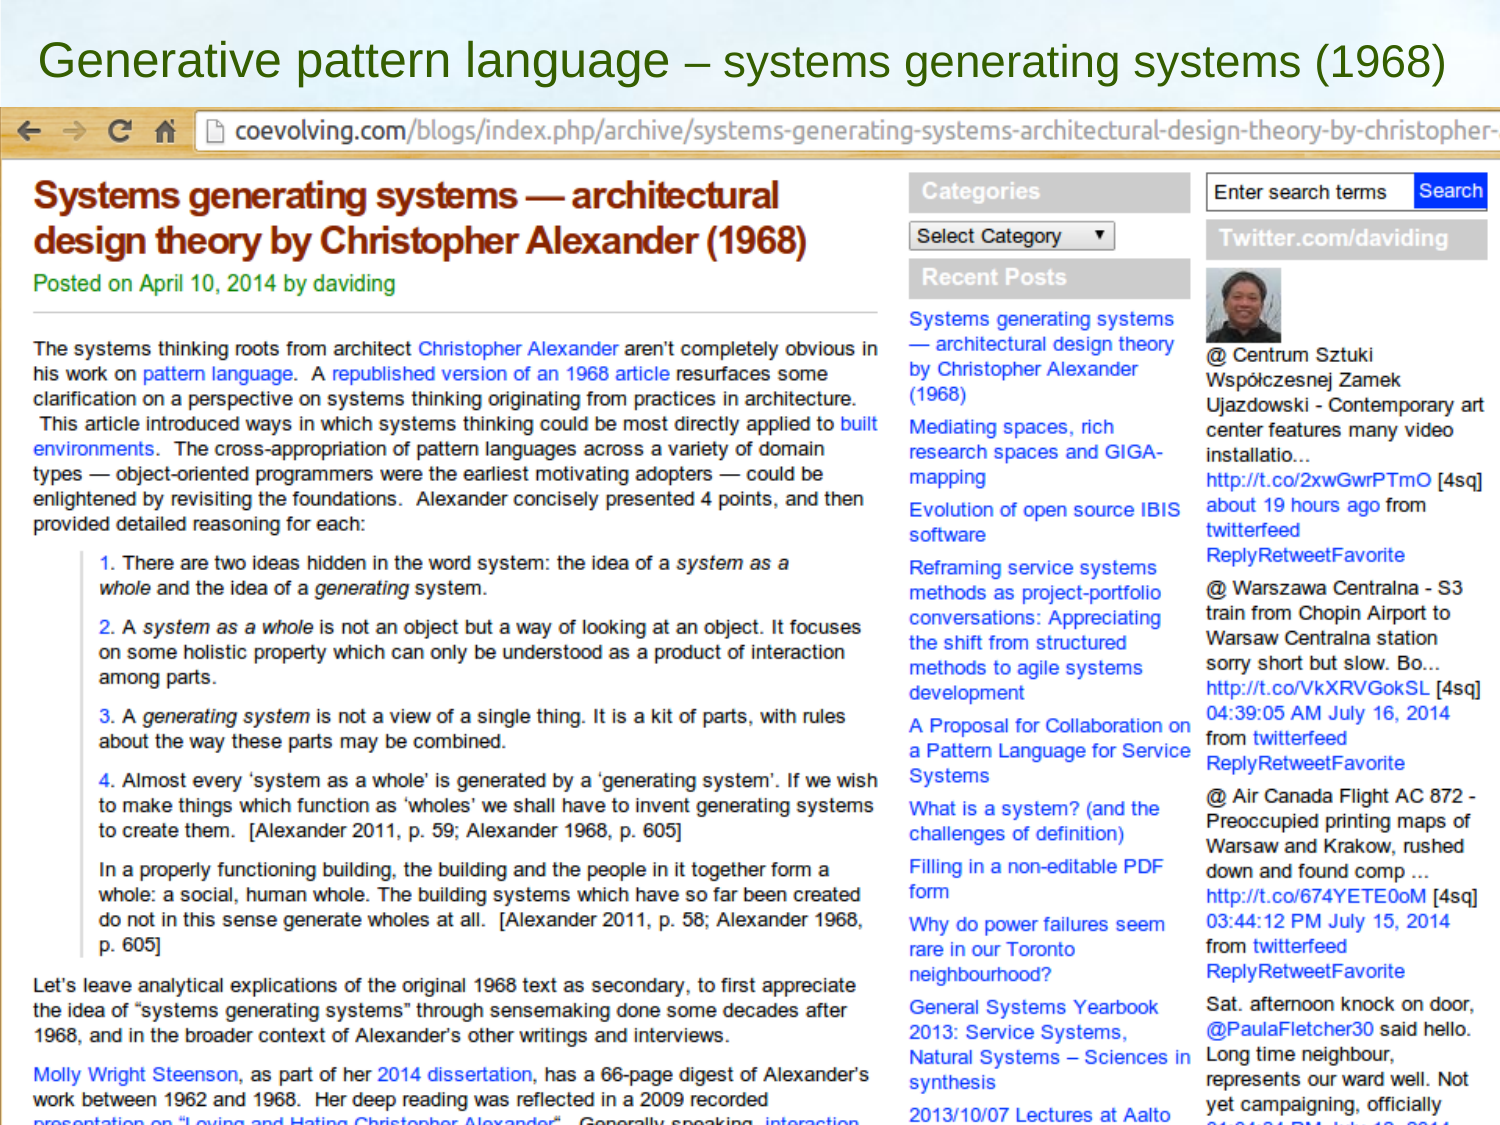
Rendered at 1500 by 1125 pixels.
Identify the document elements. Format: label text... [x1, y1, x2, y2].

picture [0, 0, 1500, 1125]
title Generative pattern language – systems generating systems (1968) [37, 37, 1463, 107]
